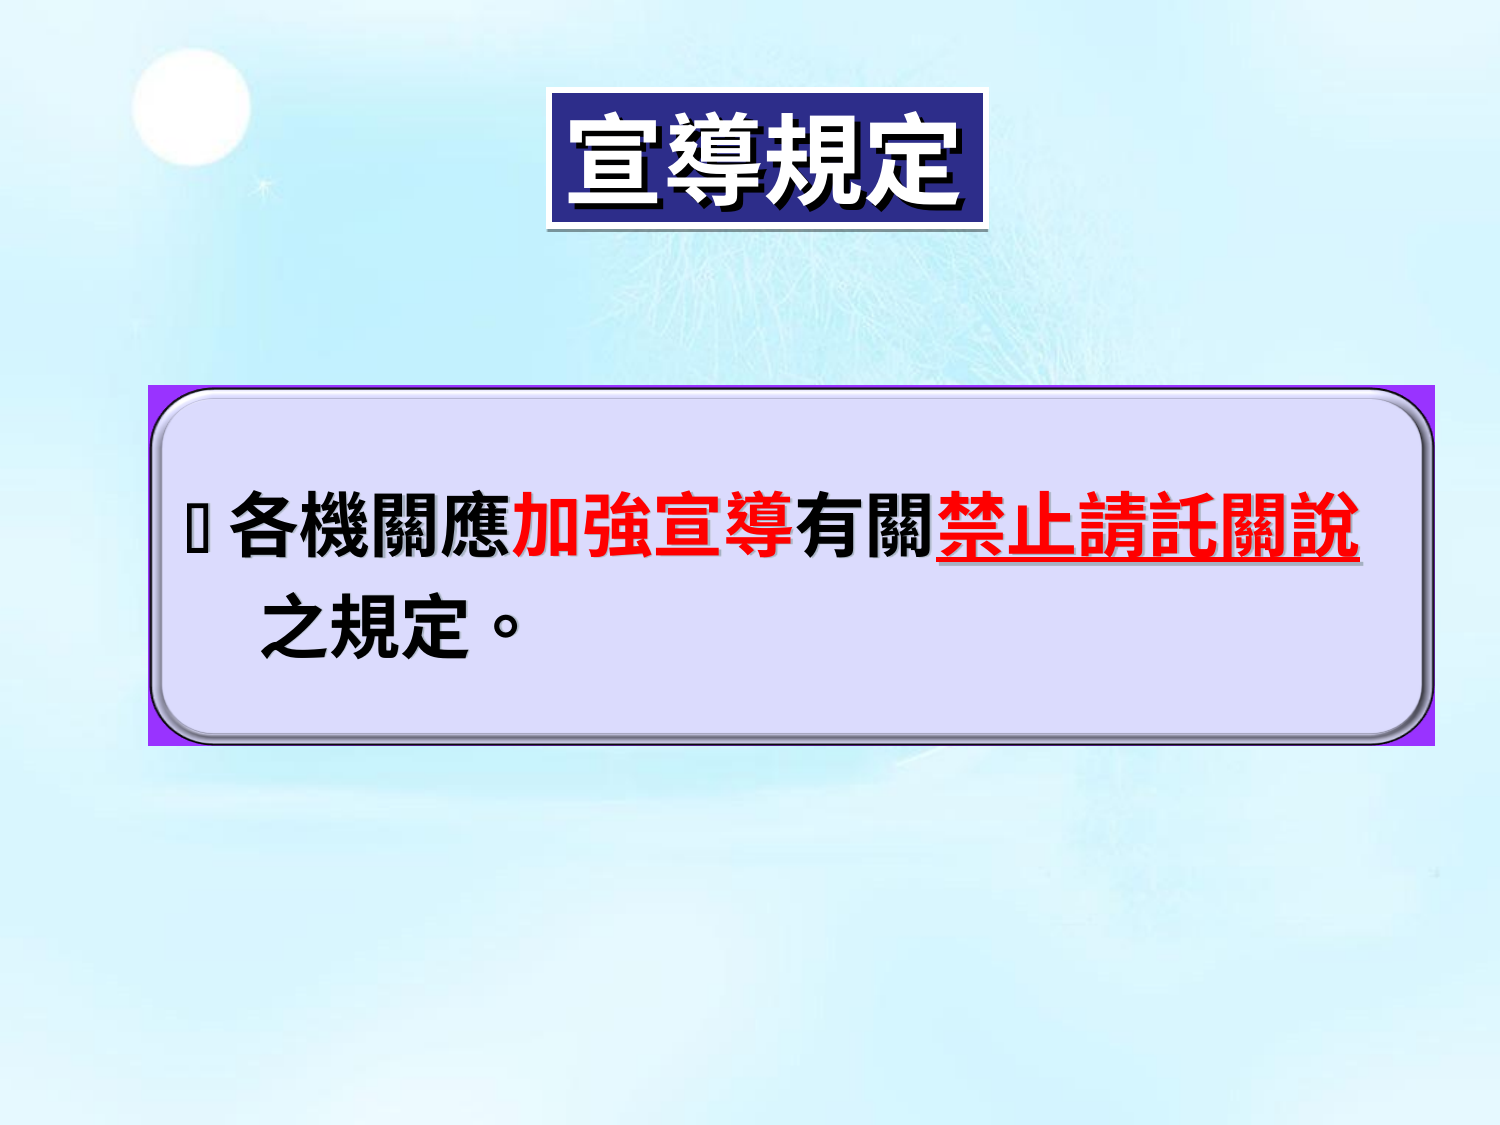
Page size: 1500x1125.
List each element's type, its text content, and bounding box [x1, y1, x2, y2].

text_box 各機關應加強宣導有關禁止請託關說之規定。 [171, 456, 1412, 676]
text_box 宣導規定 [549, 90, 987, 226]
picture [0, 0, 1500, 1125]
